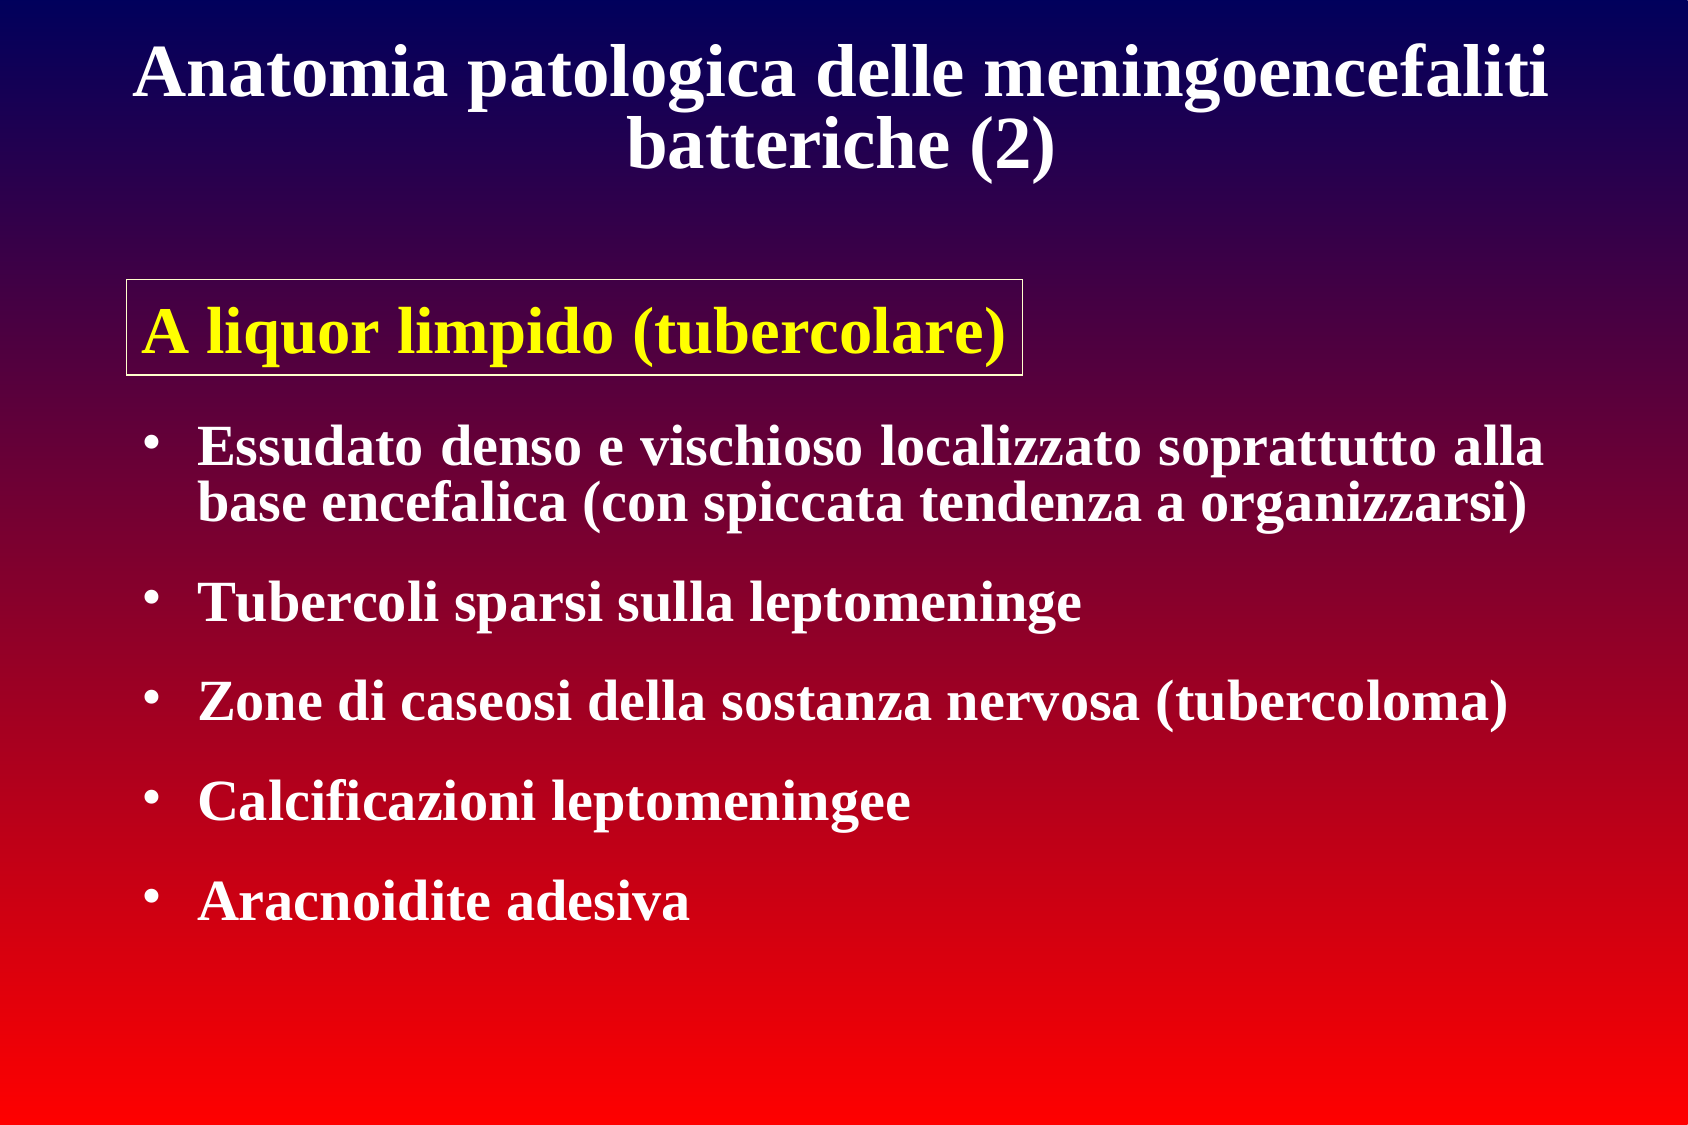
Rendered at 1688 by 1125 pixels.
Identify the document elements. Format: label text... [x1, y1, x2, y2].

text_box Essudato denso e vischioso localizzato soprattutto alla base encefalica (con spiccata tendenza a organizzarsi) Tubercoli sparsi sulla leptomeninge Zone di caseosi della sostanza nervosa (tubercoloma) Calcificazioni leptomeningee Aracnoidite adesiva [126, 413, 1561, 1037]
text_box Anatomia patologica delle meningoencefaliti batteriche (2) [33, 26, 1650, 196]
text_box A liquor limpido (tubercolare) [126, 279, 1023, 375]
